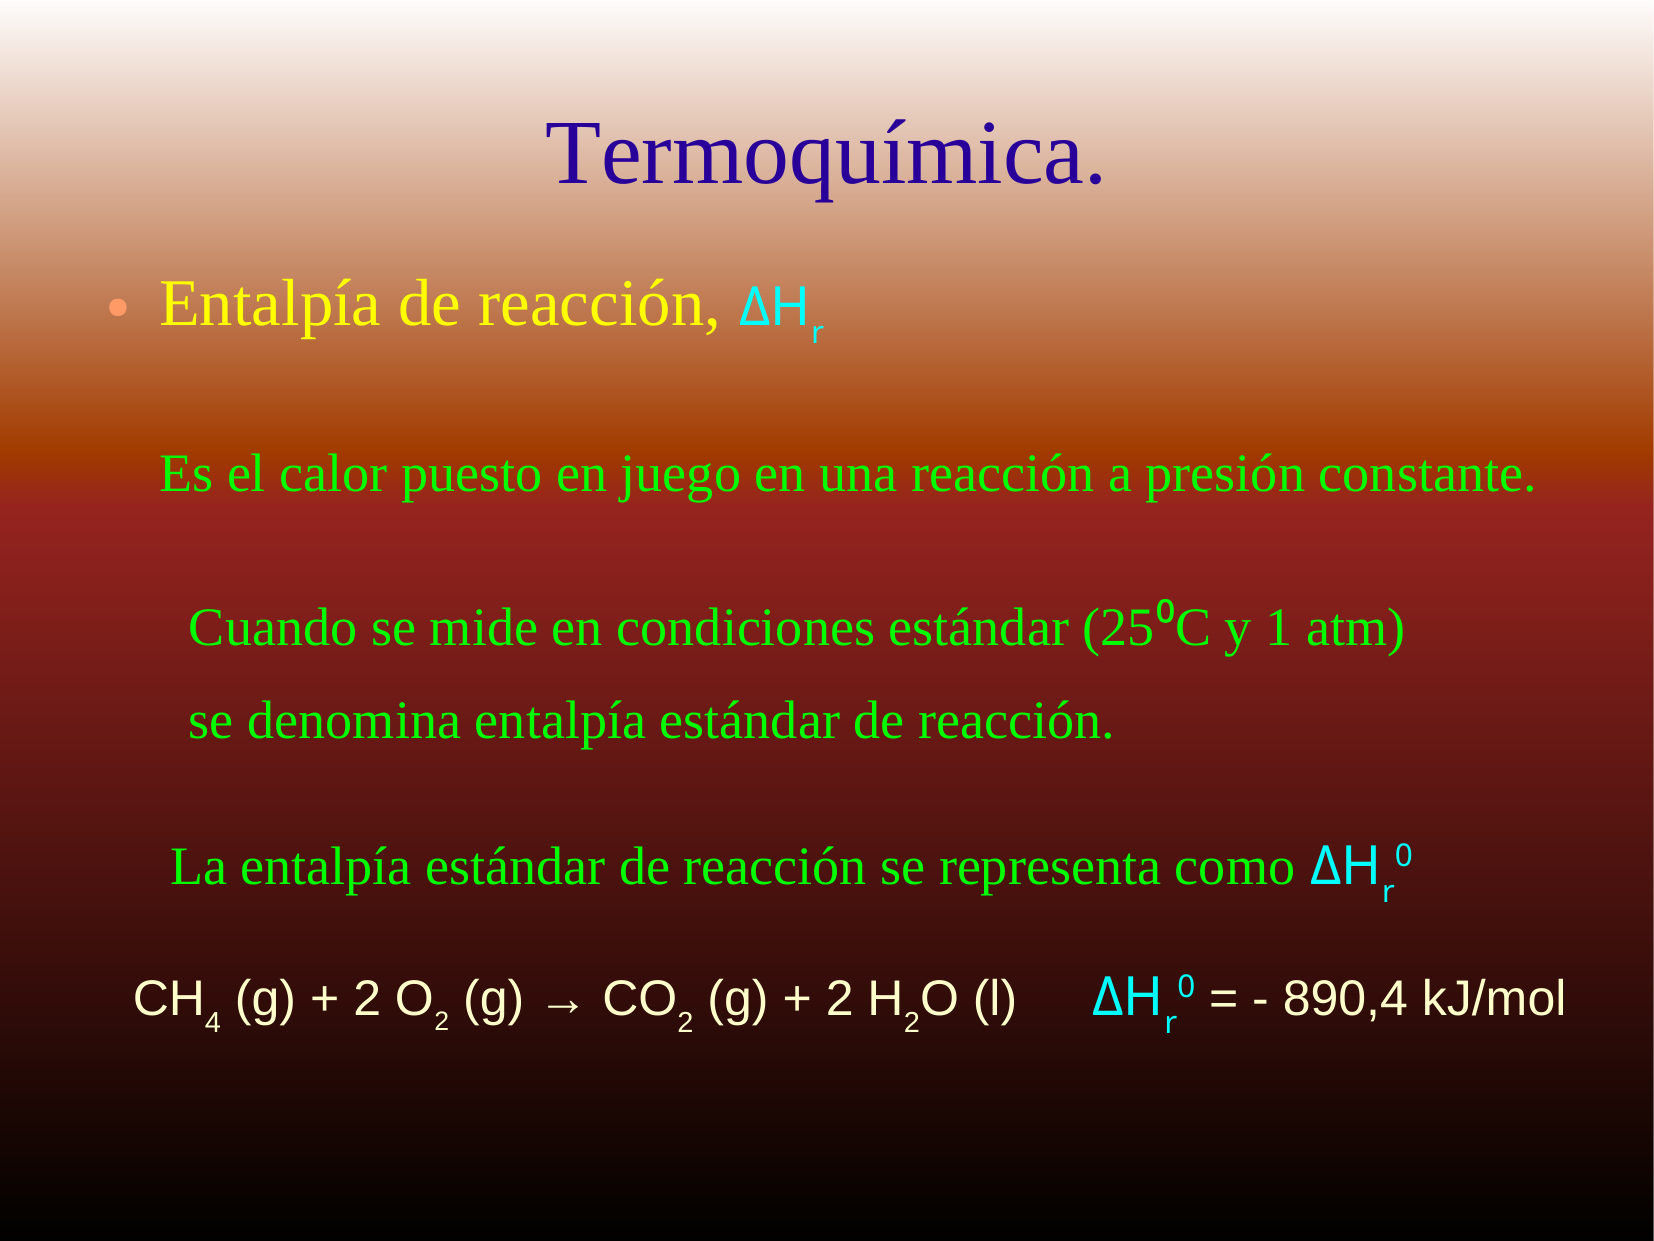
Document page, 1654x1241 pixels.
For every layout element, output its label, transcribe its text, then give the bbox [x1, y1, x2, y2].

text_box CH4 (g) + 2 O2 (g) → CO2 (g) + 2 H2O (l) ΔHr0 = - 890,4 kJ/mol [118, 950, 1625, 1097]
picture [0, 0, 1654, 1241]
list Entalpía de reacción, ΔHr [88, 265, 1518, 384]
text_box Cuando se mide en condiciones estándar (25⁰C y 1 atm) se denomina entalpía estándar de reacción. [118, 587, 1418, 750]
title Termoquímica. [82, 49, 1571, 257]
text_box La entalpía estándar de reacción se representa como ΔHr0 [99, 826, 1477, 948]
text_box Es el calor puesto en juego en una reacción a presión constante. [88, 442, 1595, 564]
